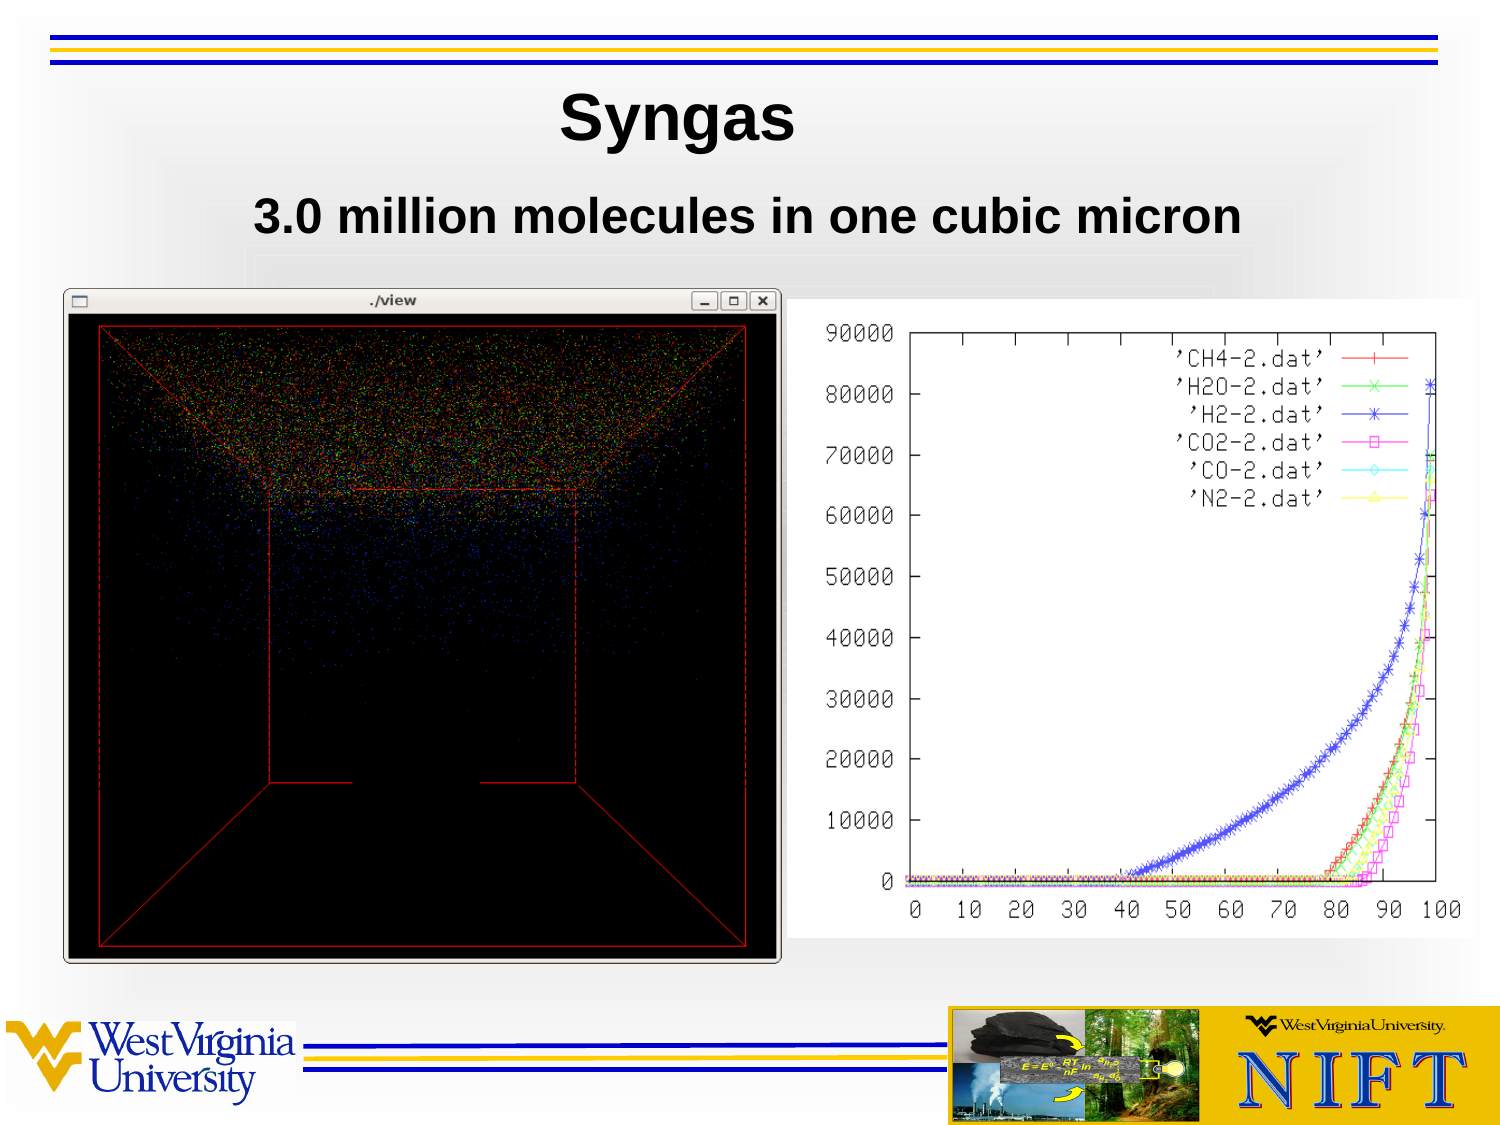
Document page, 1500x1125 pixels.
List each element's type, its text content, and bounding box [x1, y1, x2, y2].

picture [63, 288, 782, 964]
picture [787, 299, 1475, 938]
text_box 3.0 million molecules in one cubic micron [238, 180, 1271, 252]
picture [948, 1006, 1500, 1125]
title Syngas [340, 56, 1016, 178]
